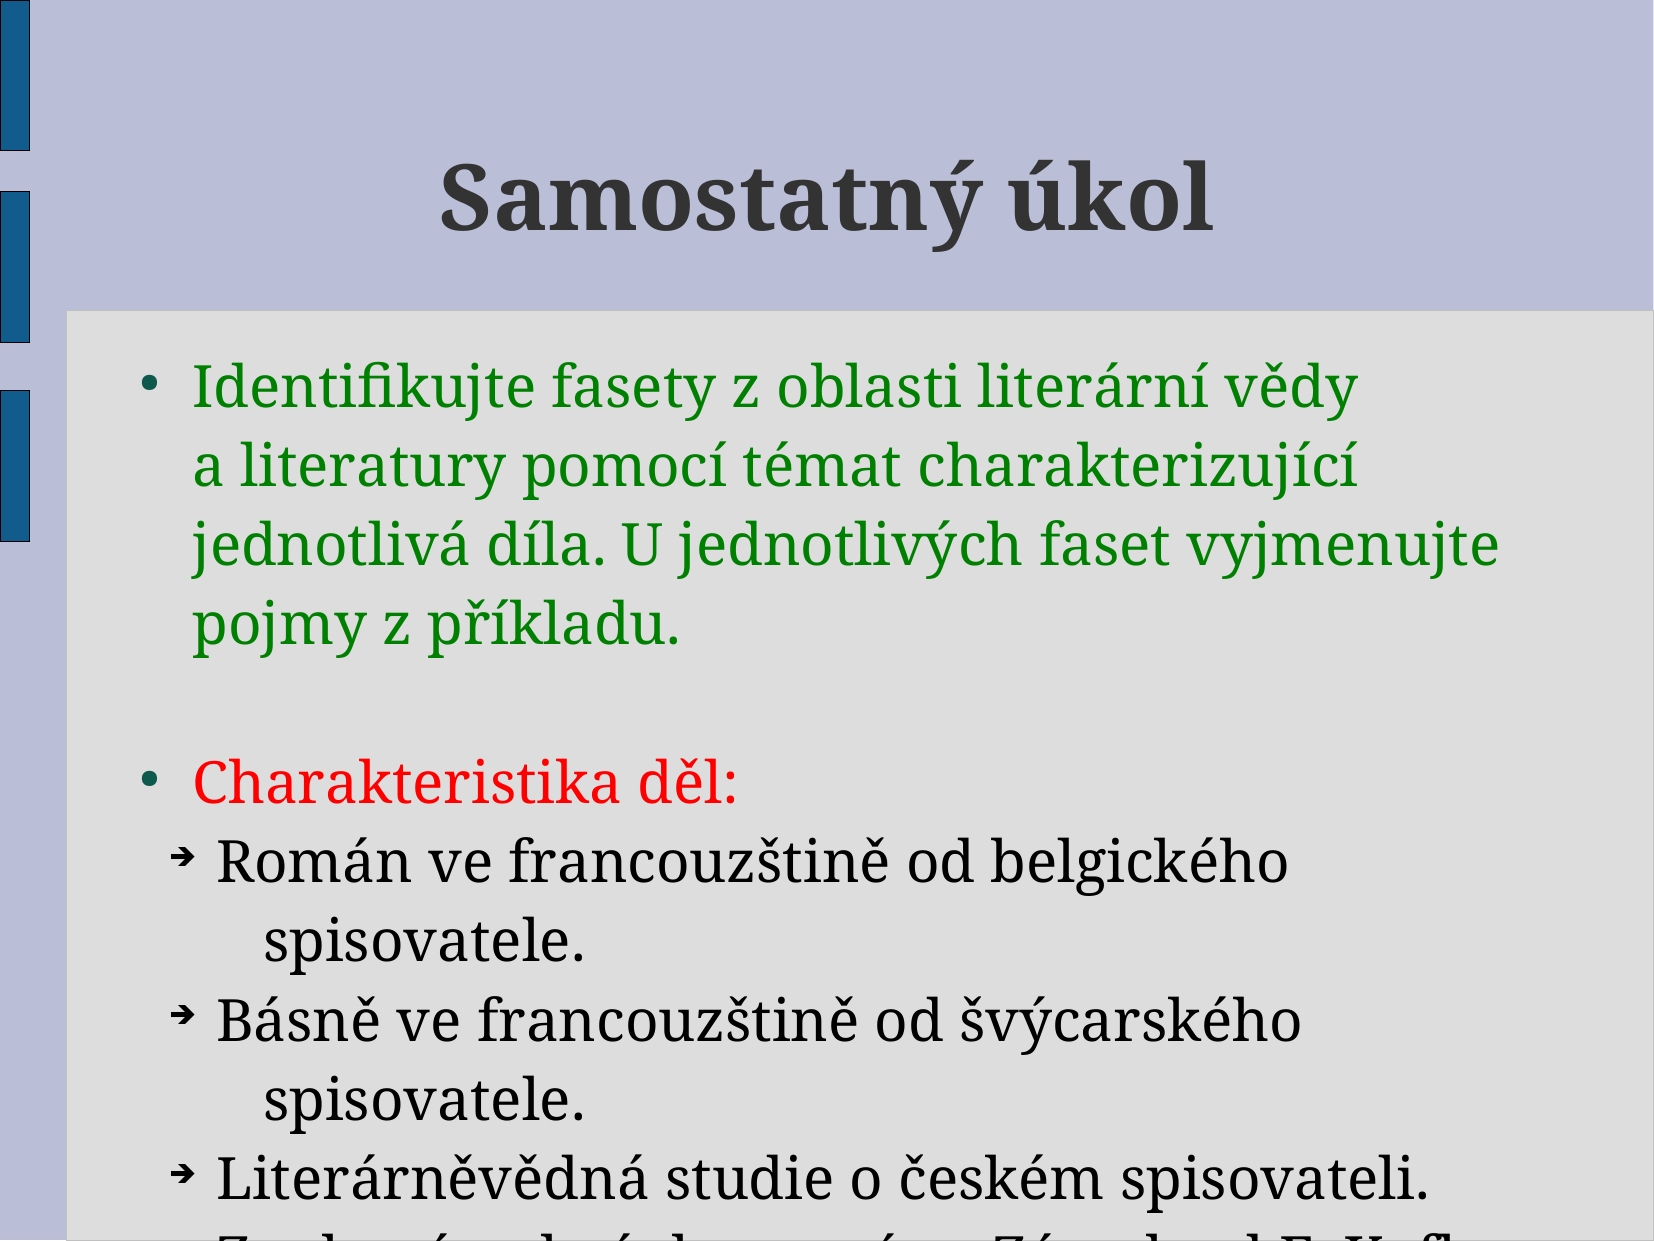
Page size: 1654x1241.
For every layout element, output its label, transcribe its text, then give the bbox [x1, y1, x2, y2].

title Samostatný úkol [121, 91, 1534, 299]
list Identifikujte fasety z oblasti literární vědy a literatury pomocí témat charakterizující jednotlivá díla. U jednotlivých faset vyjmenujte pojmy z příkladu. Charakteristika děl: Román ve francouzštině od belgického spisovatele. Básně ve francouzštině od švýcarského spisovatele. Literárněvědná studie o českém spisovateli. Zvuková nahrávka románu Zámek od F. Kafky. Výbor z díla Milana Kundery. [121, 344, 1534, 1182]
